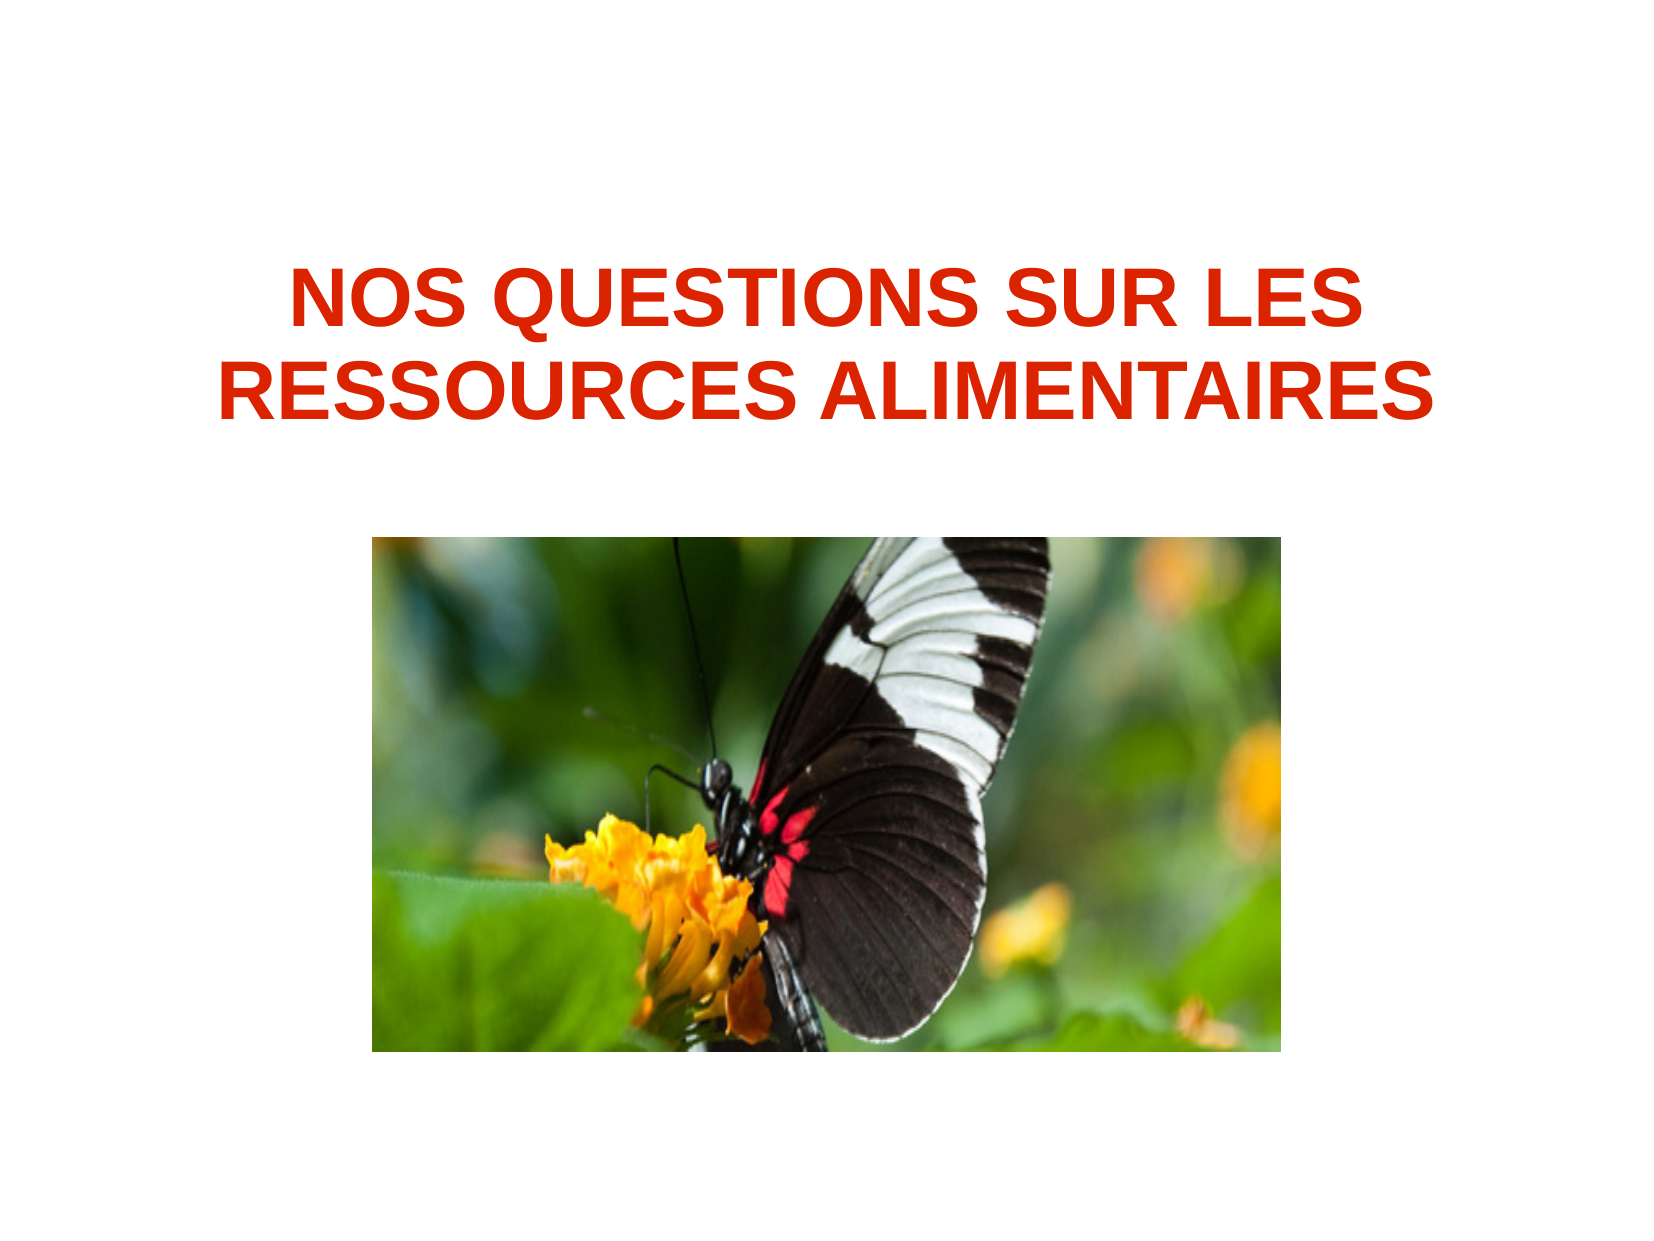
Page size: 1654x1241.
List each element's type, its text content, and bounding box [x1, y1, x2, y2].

subtitle NOS QUESTIONS SUR LES RESSOURCES ALIMENTAIRES [82, 0, 1571, 875]
picture [372, 537, 1281, 1052]
